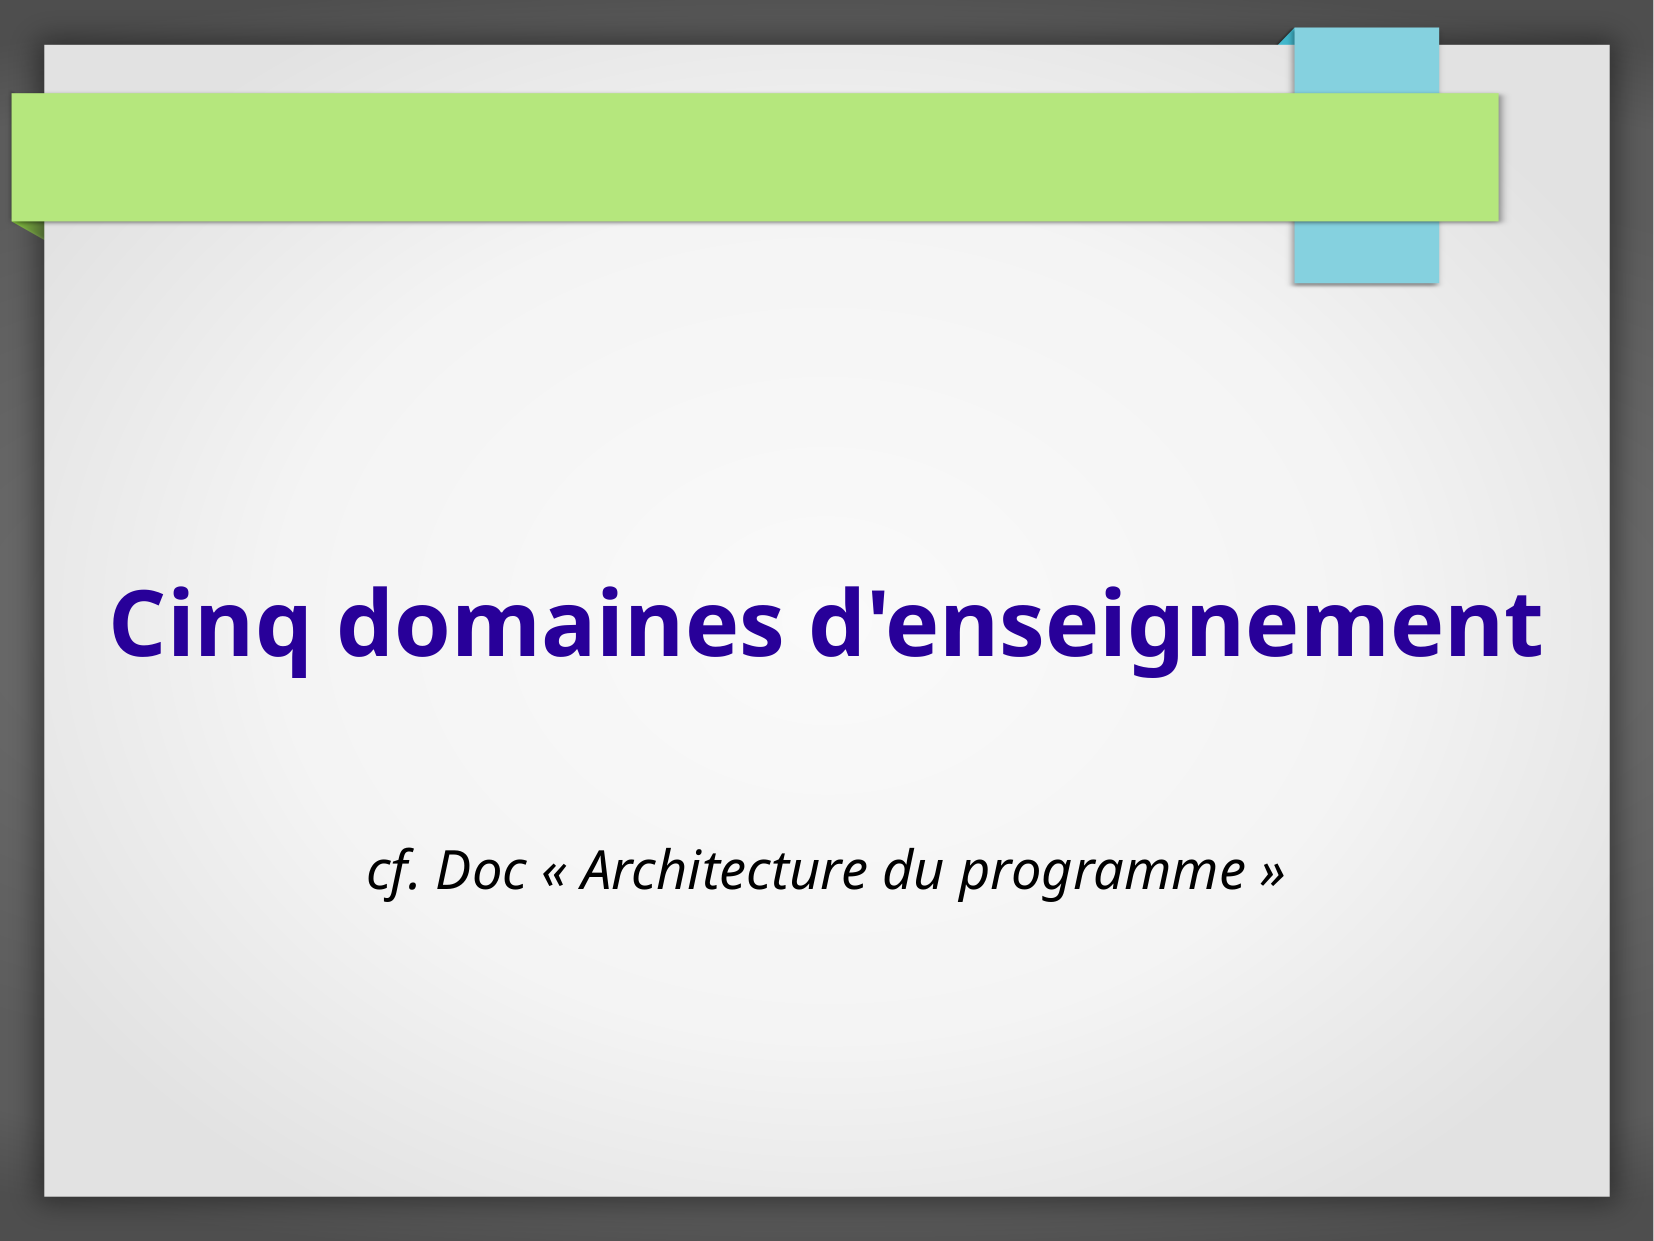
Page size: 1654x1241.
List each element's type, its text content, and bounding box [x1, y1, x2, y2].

picture [0, 0, 1654, 1241]
subtitle Cinq domaines d'enseignement cf. Doc « Architecture du programme » [106, 318, 1548, 1146]
